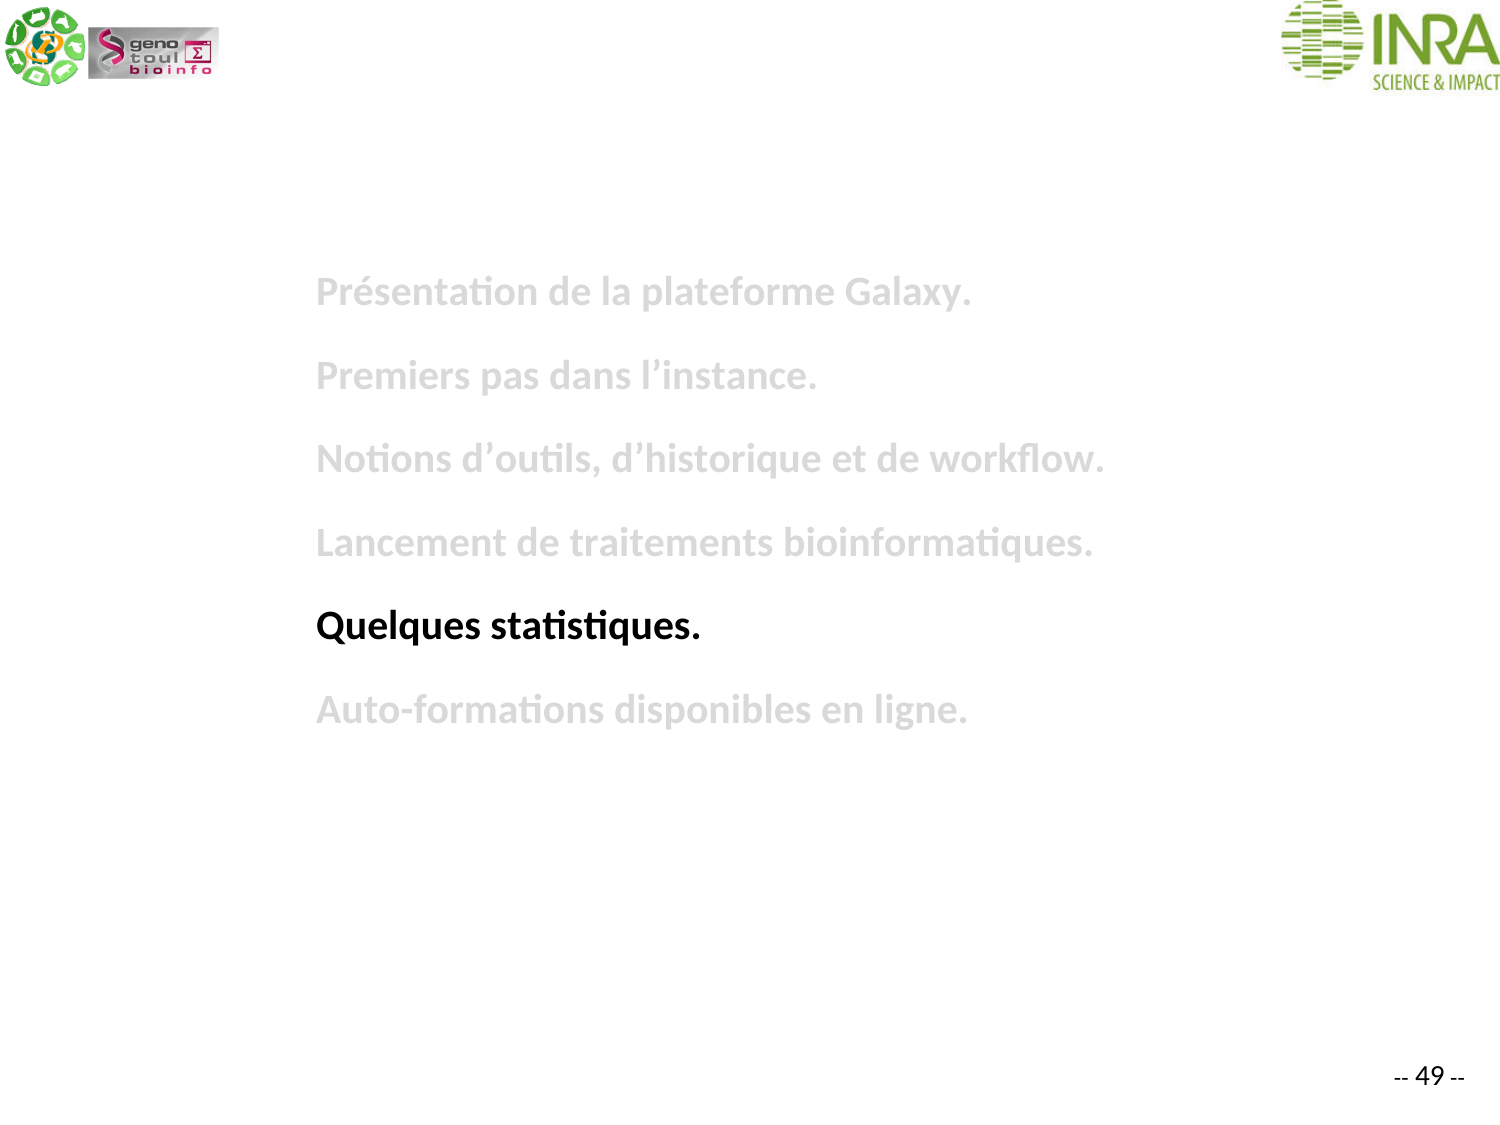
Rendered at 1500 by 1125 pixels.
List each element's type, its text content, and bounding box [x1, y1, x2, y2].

text_box Présentation de la plateforme Galaxy. Premiers pas dans l’instance. Notions d’outils, d’historique et de workflow. Lancement de traitements bioinformatiques. Quelques statistiques. Auto-formations disponibles en ligne. [301, 267, 1400, 997]
